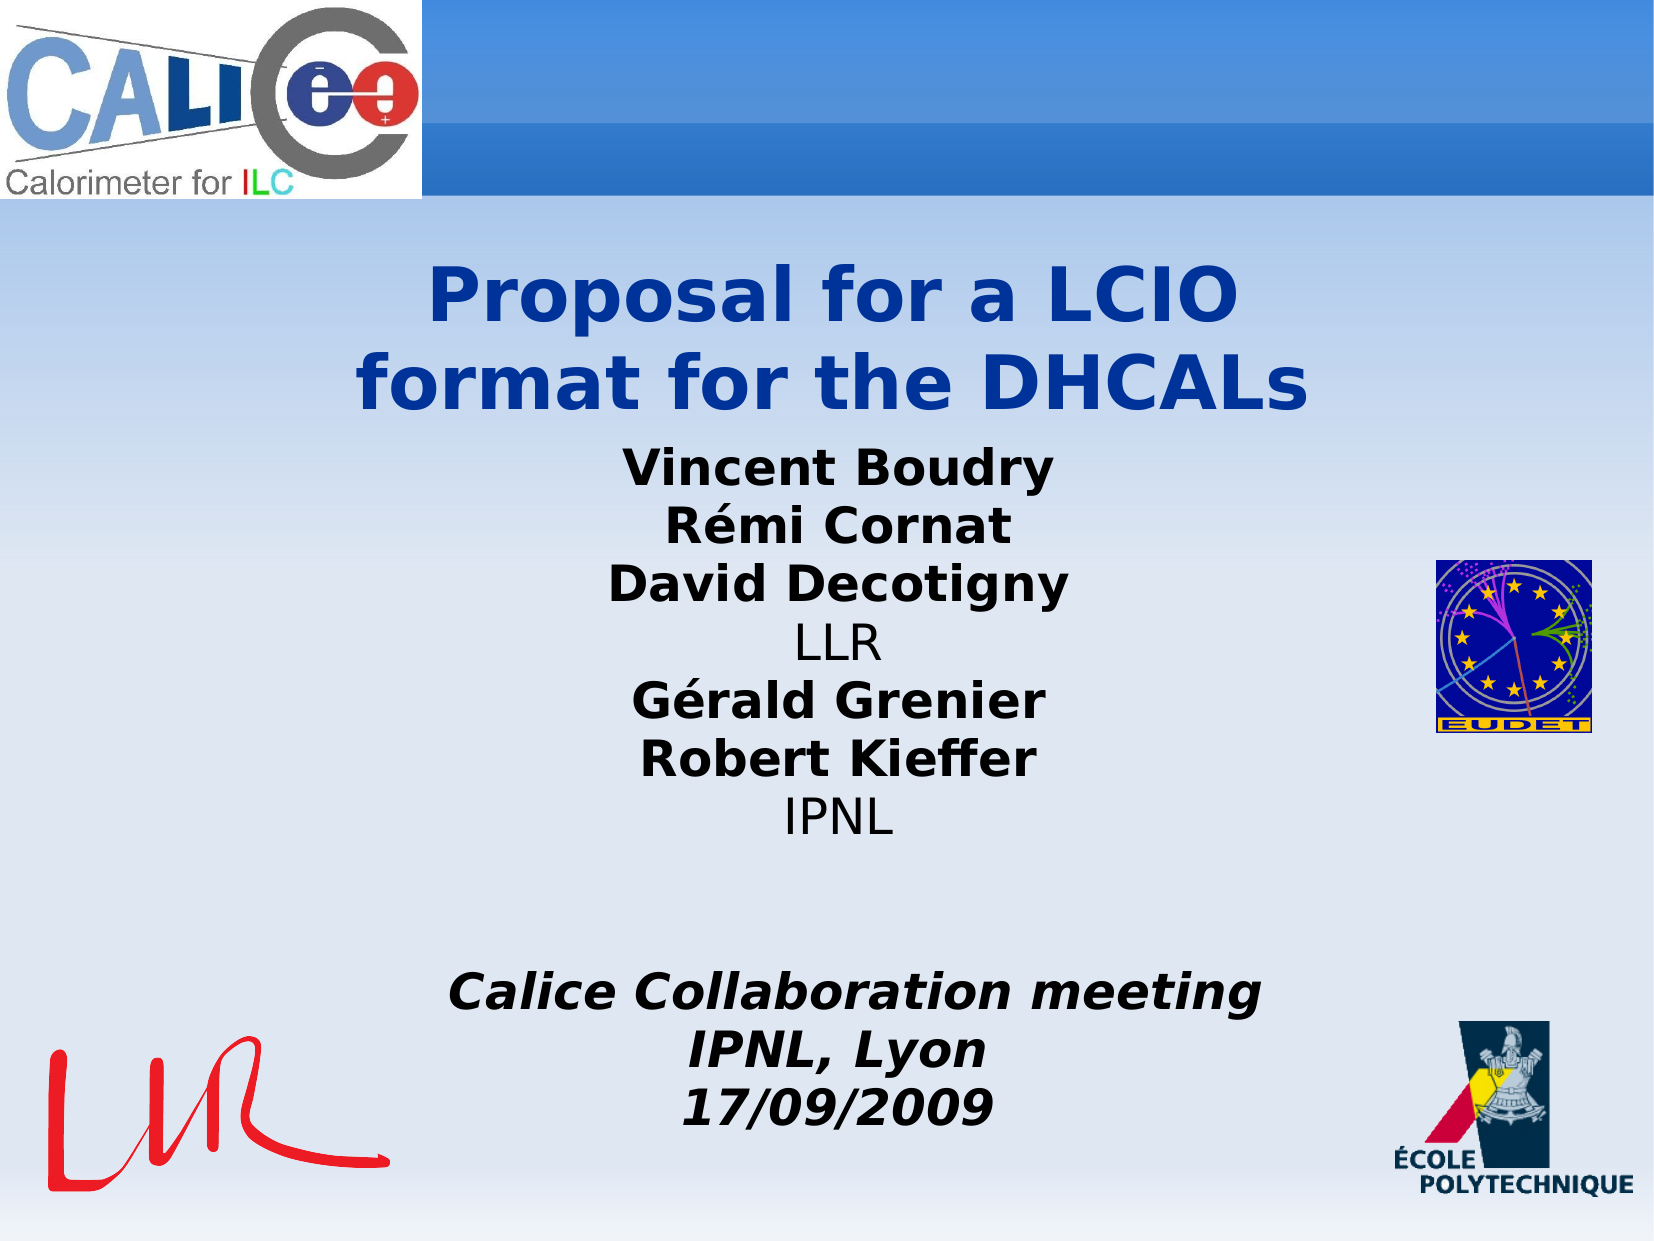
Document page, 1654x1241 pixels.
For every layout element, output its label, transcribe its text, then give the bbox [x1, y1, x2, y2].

title Proposal for a LCIO format for the DHCALs [21, 236, 1646, 444]
picture [0, 0, 1654, 1241]
subtitle Vincent Boudry Rémi Cornat David Decotigny LLR Gérald Grenier Robert Kieffer IPNL Calice Collaboration meeting IPNL, Lyon 17/09/2009 [59, 444, 1595, 1138]
